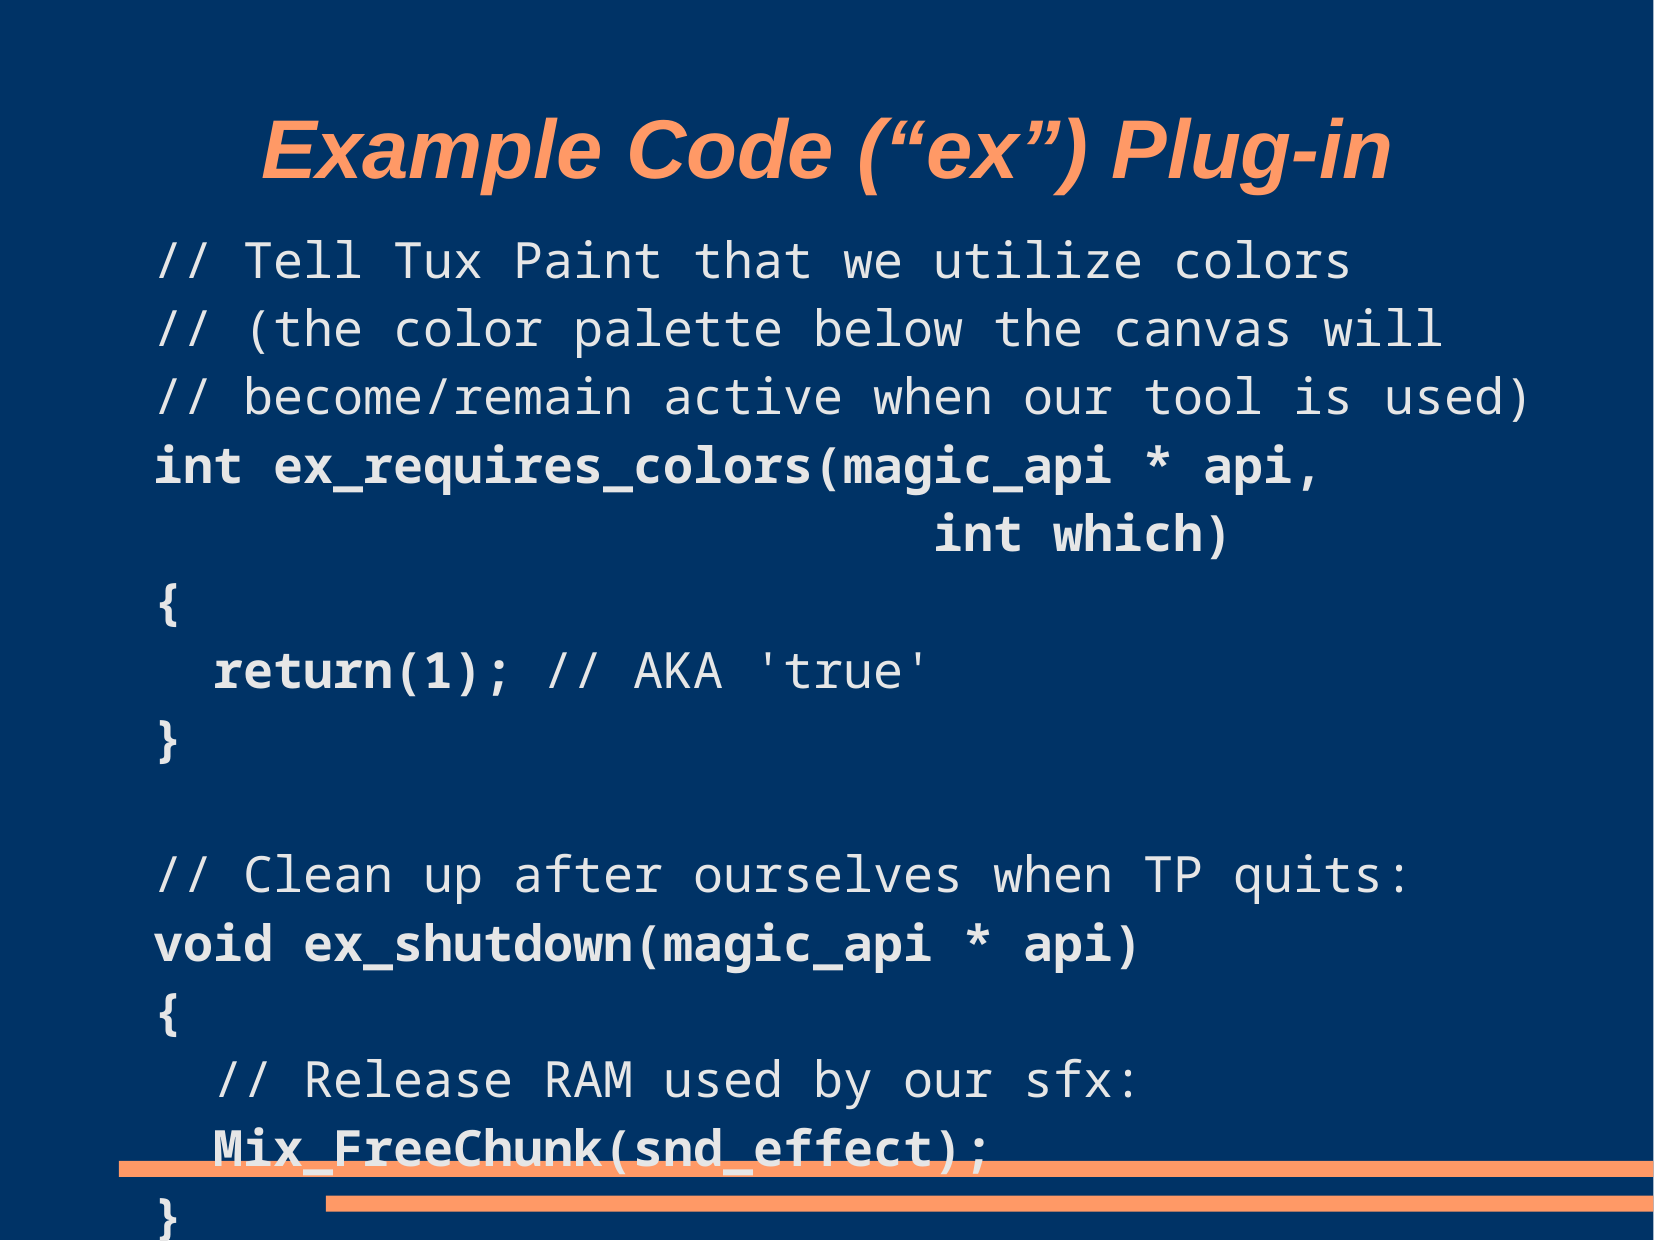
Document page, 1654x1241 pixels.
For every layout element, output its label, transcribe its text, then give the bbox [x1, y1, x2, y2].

list // Tell Tux Paint that we utilize colors // (the color palette below the canvas will // become/remain active when our tool is used) int ex_requires_colors(magic_api * api, int which) { return(1); // AKA 'true' } // Clean up after ourselves when TP quits: void ex_shutdown(magic_api * api) { // Release RAM used by our sfx: Mix_FreeChunk(snd_effect); } [135, 225, 1576, 1087]
title Example Code (“ex”) Plug-in [121, 53, 1534, 247]
